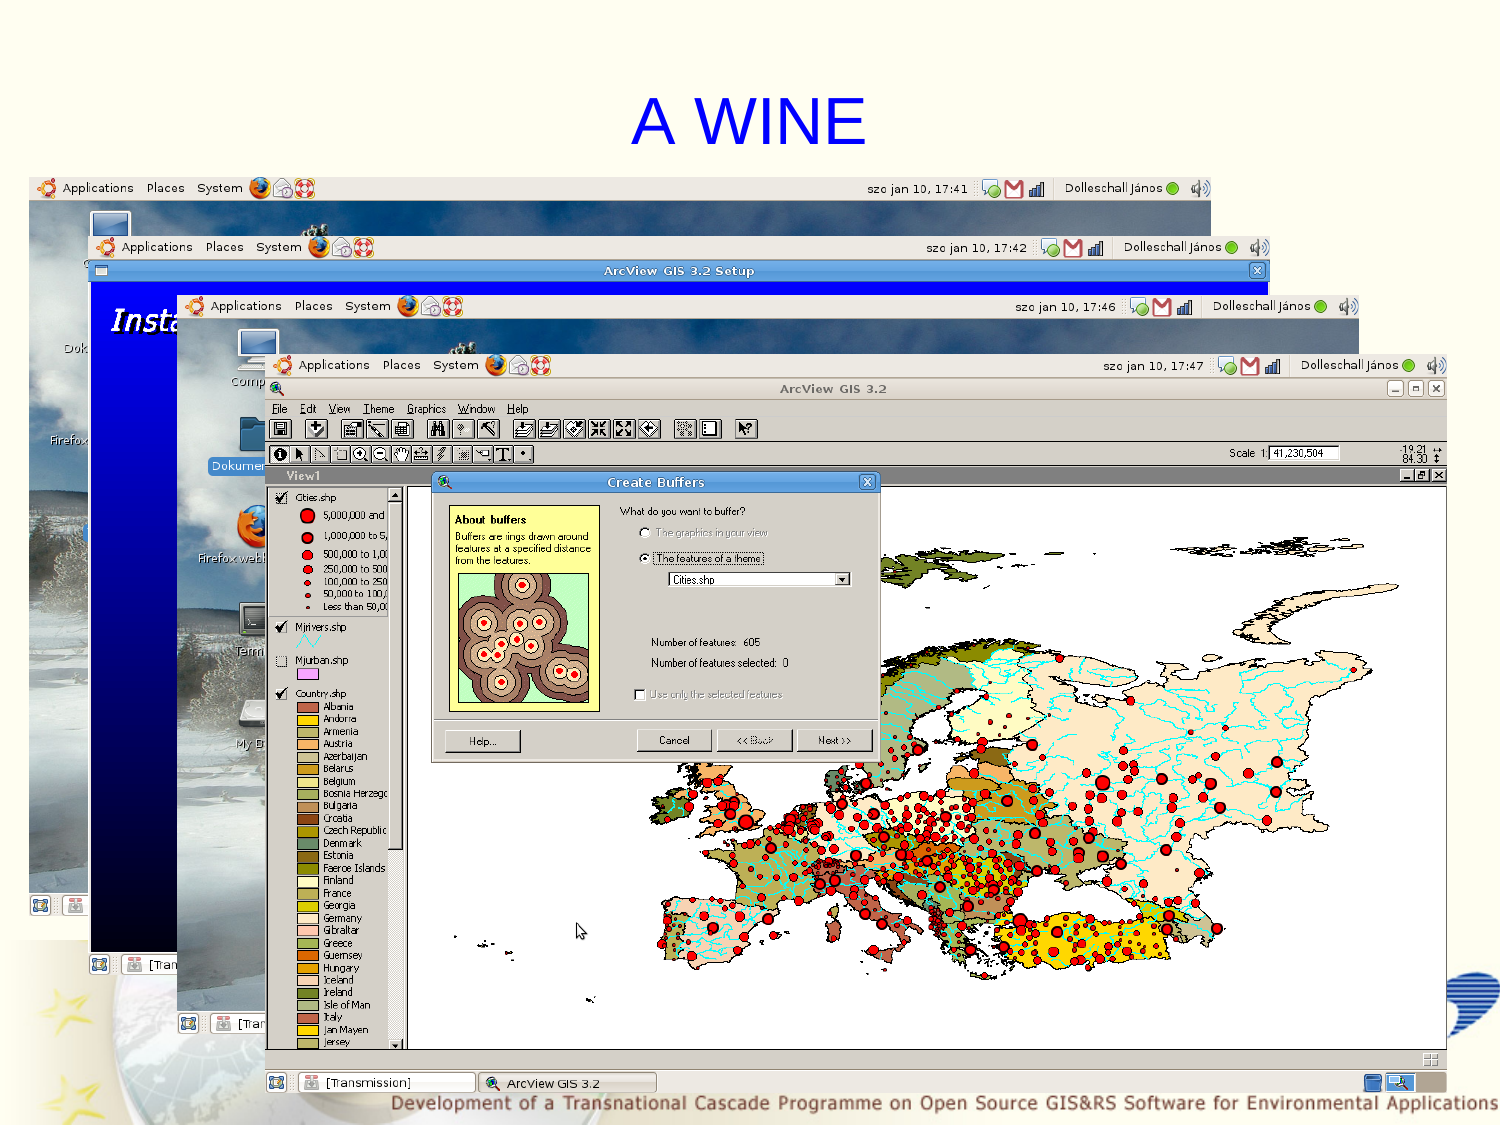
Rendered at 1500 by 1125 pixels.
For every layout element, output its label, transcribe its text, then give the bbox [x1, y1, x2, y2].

title A WINE [75, 28, 1425, 216]
picture [0, 177, 1500, 1125]
